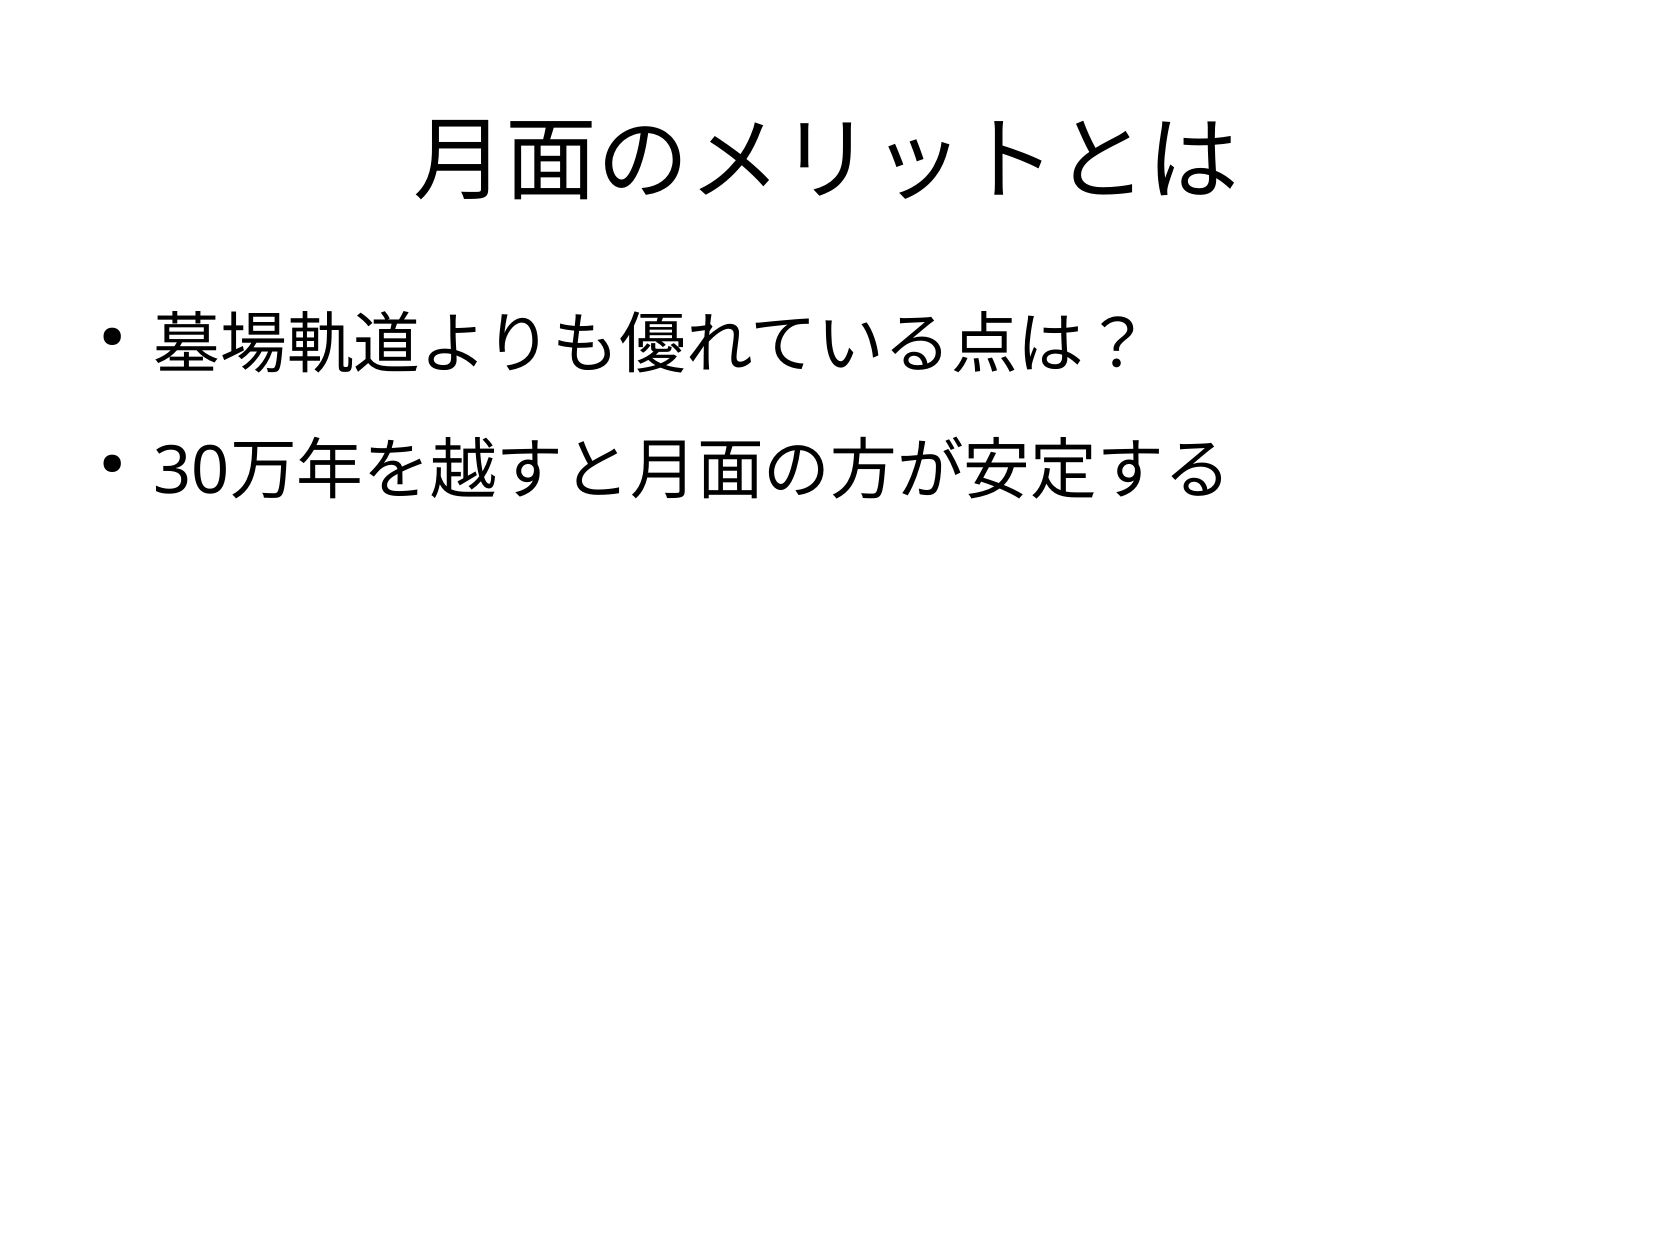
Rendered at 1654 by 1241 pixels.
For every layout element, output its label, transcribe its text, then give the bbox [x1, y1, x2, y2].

title 月面のメリットとは [82, 56, 1571, 250]
list 墓場軌道よりも優れている点は？ 30万年を越すと月面の方が安定する [82, 290, 1571, 1109]
